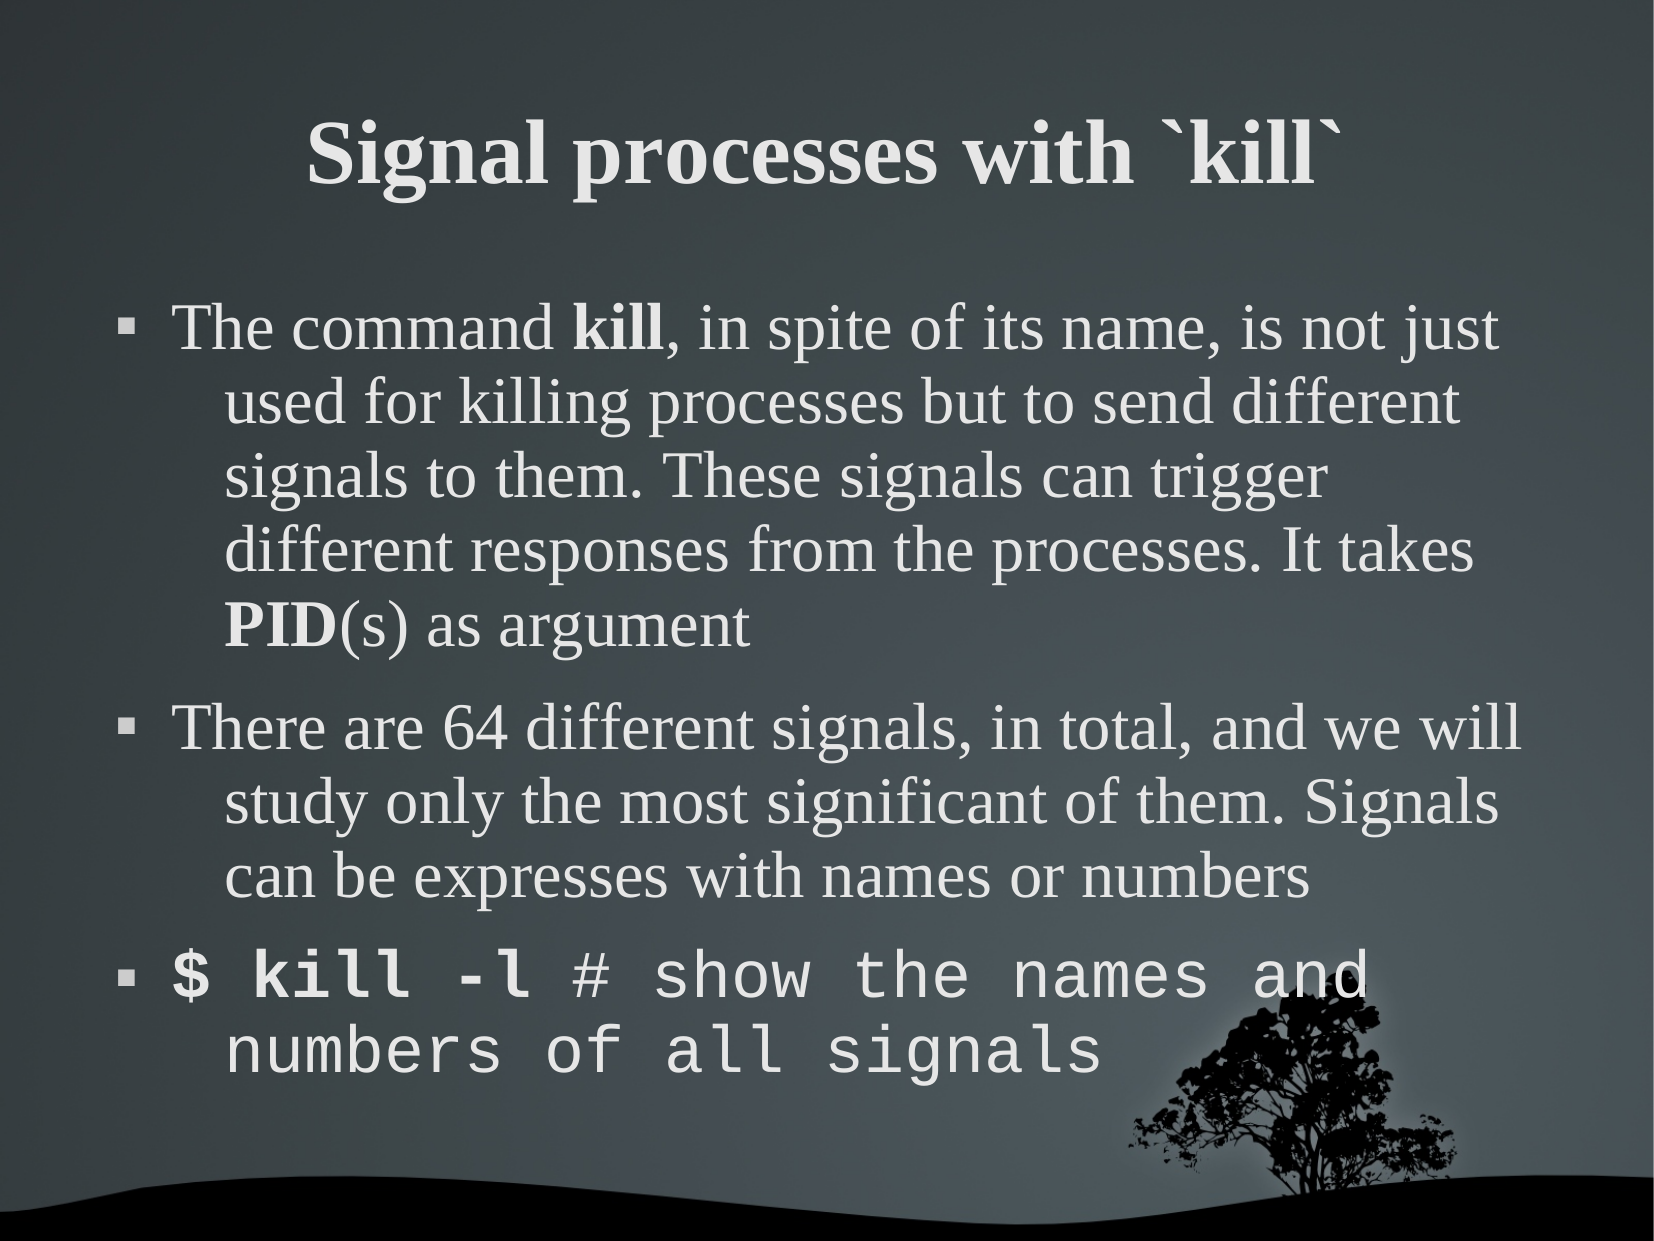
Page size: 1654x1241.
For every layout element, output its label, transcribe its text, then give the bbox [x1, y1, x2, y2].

title Signal processes with `kill` [82, 33, 1571, 273]
picture [0, 0, 1654, 1241]
list The command kill, in spite of its name, is not just used for killing processes but to send different signals to them. These signals can trigger different responses from the processes. It takes PID(s) as argument There are 64 different signals, in total, and we will study only the most significant of them. Signals can be expresses with names or numbers $ kill -l # show the names and numbers of all signals [82, 290, 1571, 1177]
